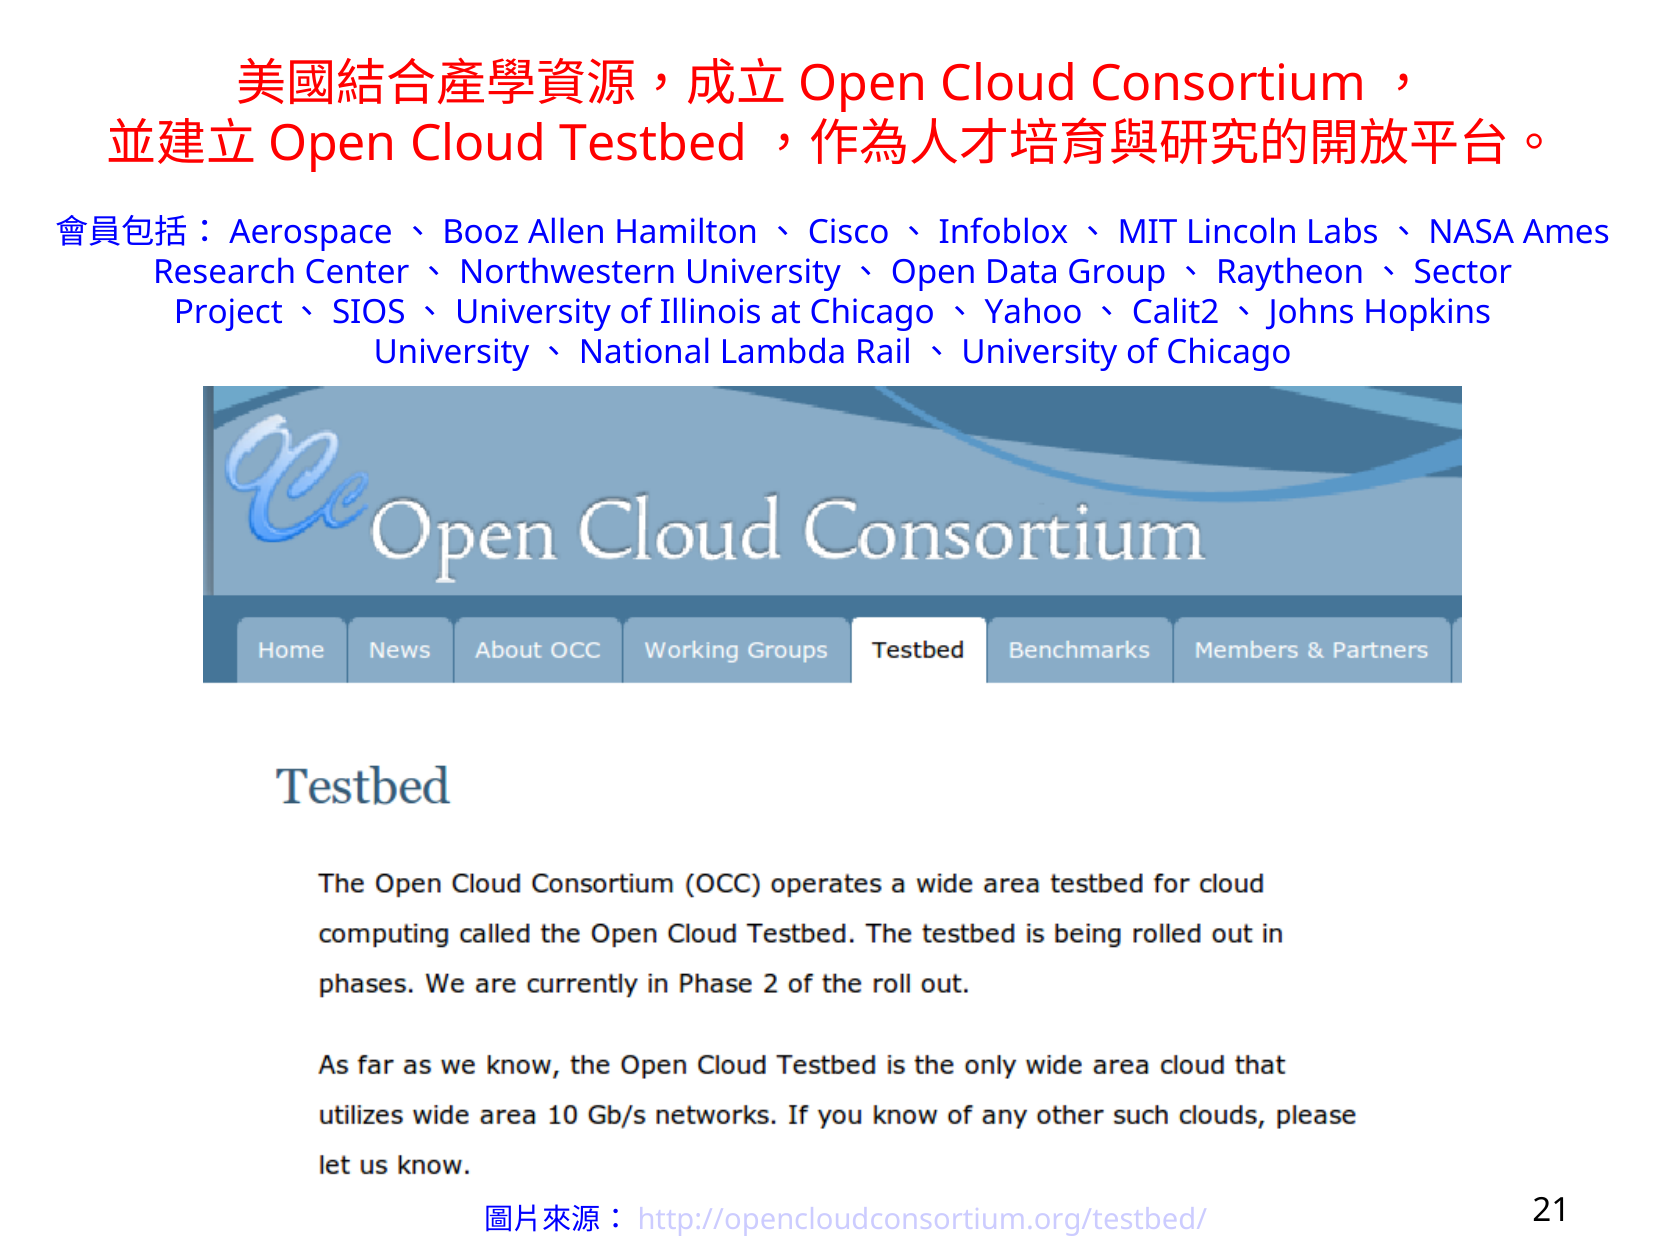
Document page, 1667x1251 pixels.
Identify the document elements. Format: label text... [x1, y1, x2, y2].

text_box 美國結合產學資源，成立Open Cloud Consortium， 並建立Open Cloud Testbed，作為人才培育與研究的開放平台。 會員包括：Aerospace、Booz Allen Hamilton、Cisco、Infoblox、MIT Lincoln Labs、NASA Ames Research Center、Northwestern University、Open Data Group、Raytheon、Sector Project、SIOS、University of Illinois at Chicago、Yahoo、Calit2、Johns Hopkins University、National Lambda Rail、University of Chicago [35, 43, 1630, 414]
text_box 圖片來源：http://opencloudconsortium.org/testbed/ [397, 1192, 1303, 1243]
picture [203, 414, 1462, 1218]
